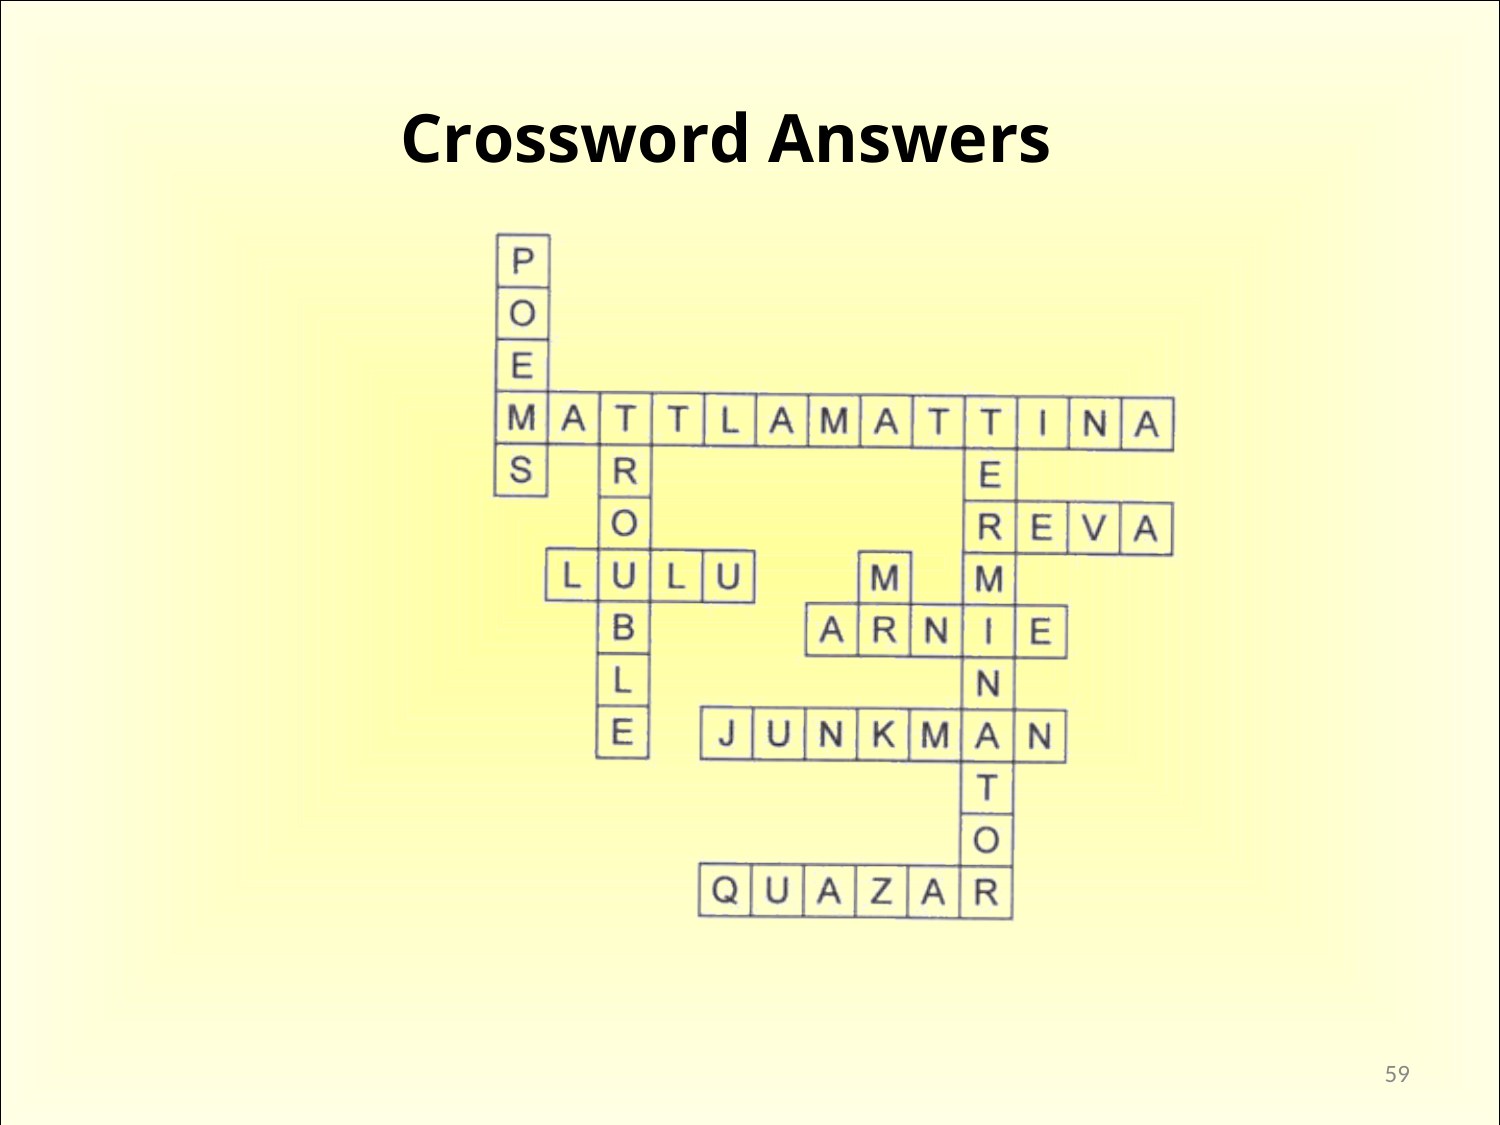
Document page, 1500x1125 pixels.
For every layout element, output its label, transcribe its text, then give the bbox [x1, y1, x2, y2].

text_box Crossword Answers [385, 87, 1068, 184]
picture [412, 199, 1244, 959]
text_box [0, 0, 1500, 1125]
text_box <number> [1074, 1042, 1426, 1103]
